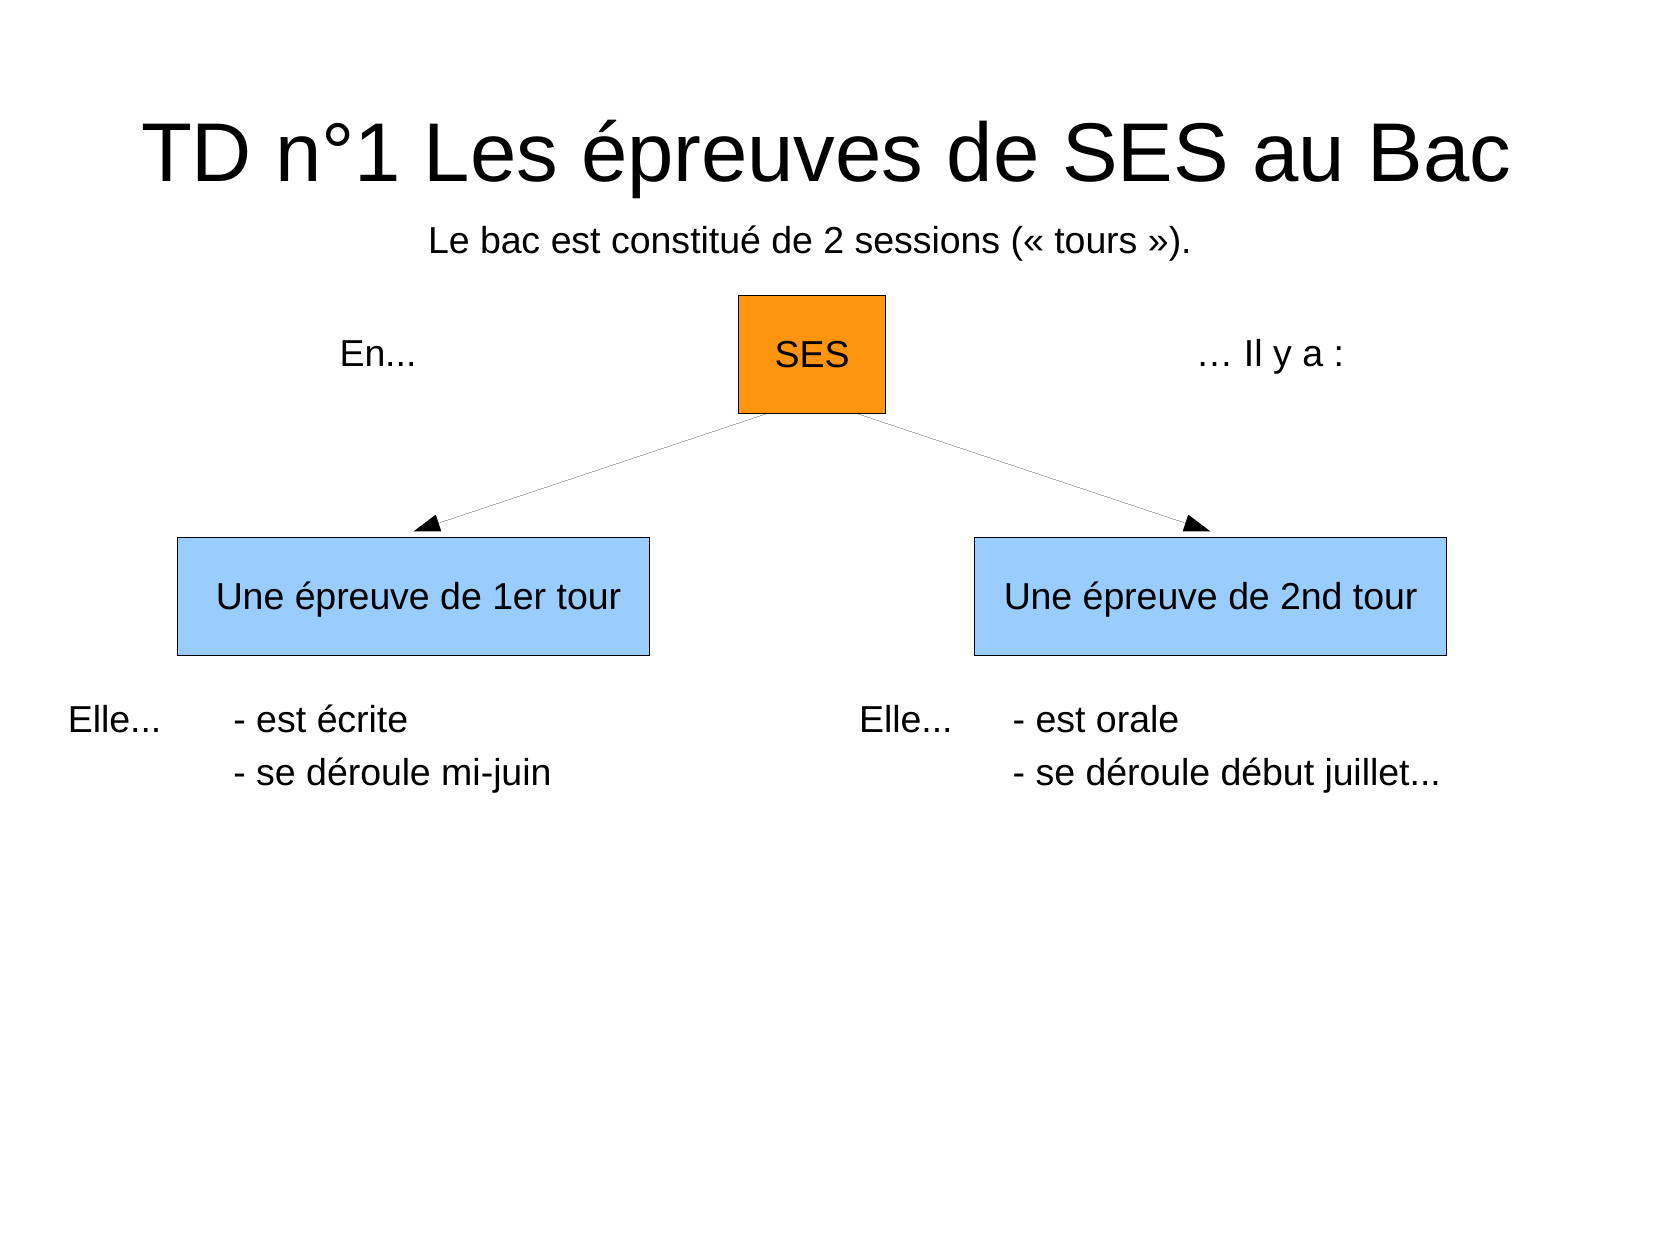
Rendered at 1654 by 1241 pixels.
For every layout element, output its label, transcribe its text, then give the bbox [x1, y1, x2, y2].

text_box - est orale [998, 690, 1195, 744]
text_box - se déroule début juillet... [998, 744, 1458, 801]
text_box SES [738, 295, 886, 414]
text_box Une épreuve de 1er tour [177, 537, 650, 656]
text_box En... [324, 324, 432, 382]
text_box Une épreuve de 2nd tour [974, 537, 1447, 656]
text_box - est écrite [218, 690, 424, 744]
text_box Le bac est constitué de 2 sessions (« tours »). [413, 212, 1209, 270]
text_box … Il y a : [1181, 324, 1359, 382]
text_box Elle... [53, 690, 177, 774]
text_box - se déroule mi-juin [218, 744, 568, 801]
title TD n°1 Les épreuves de SES au Bac [82, 49, 1571, 257]
text_box Elle... [844, 690, 968, 748]
